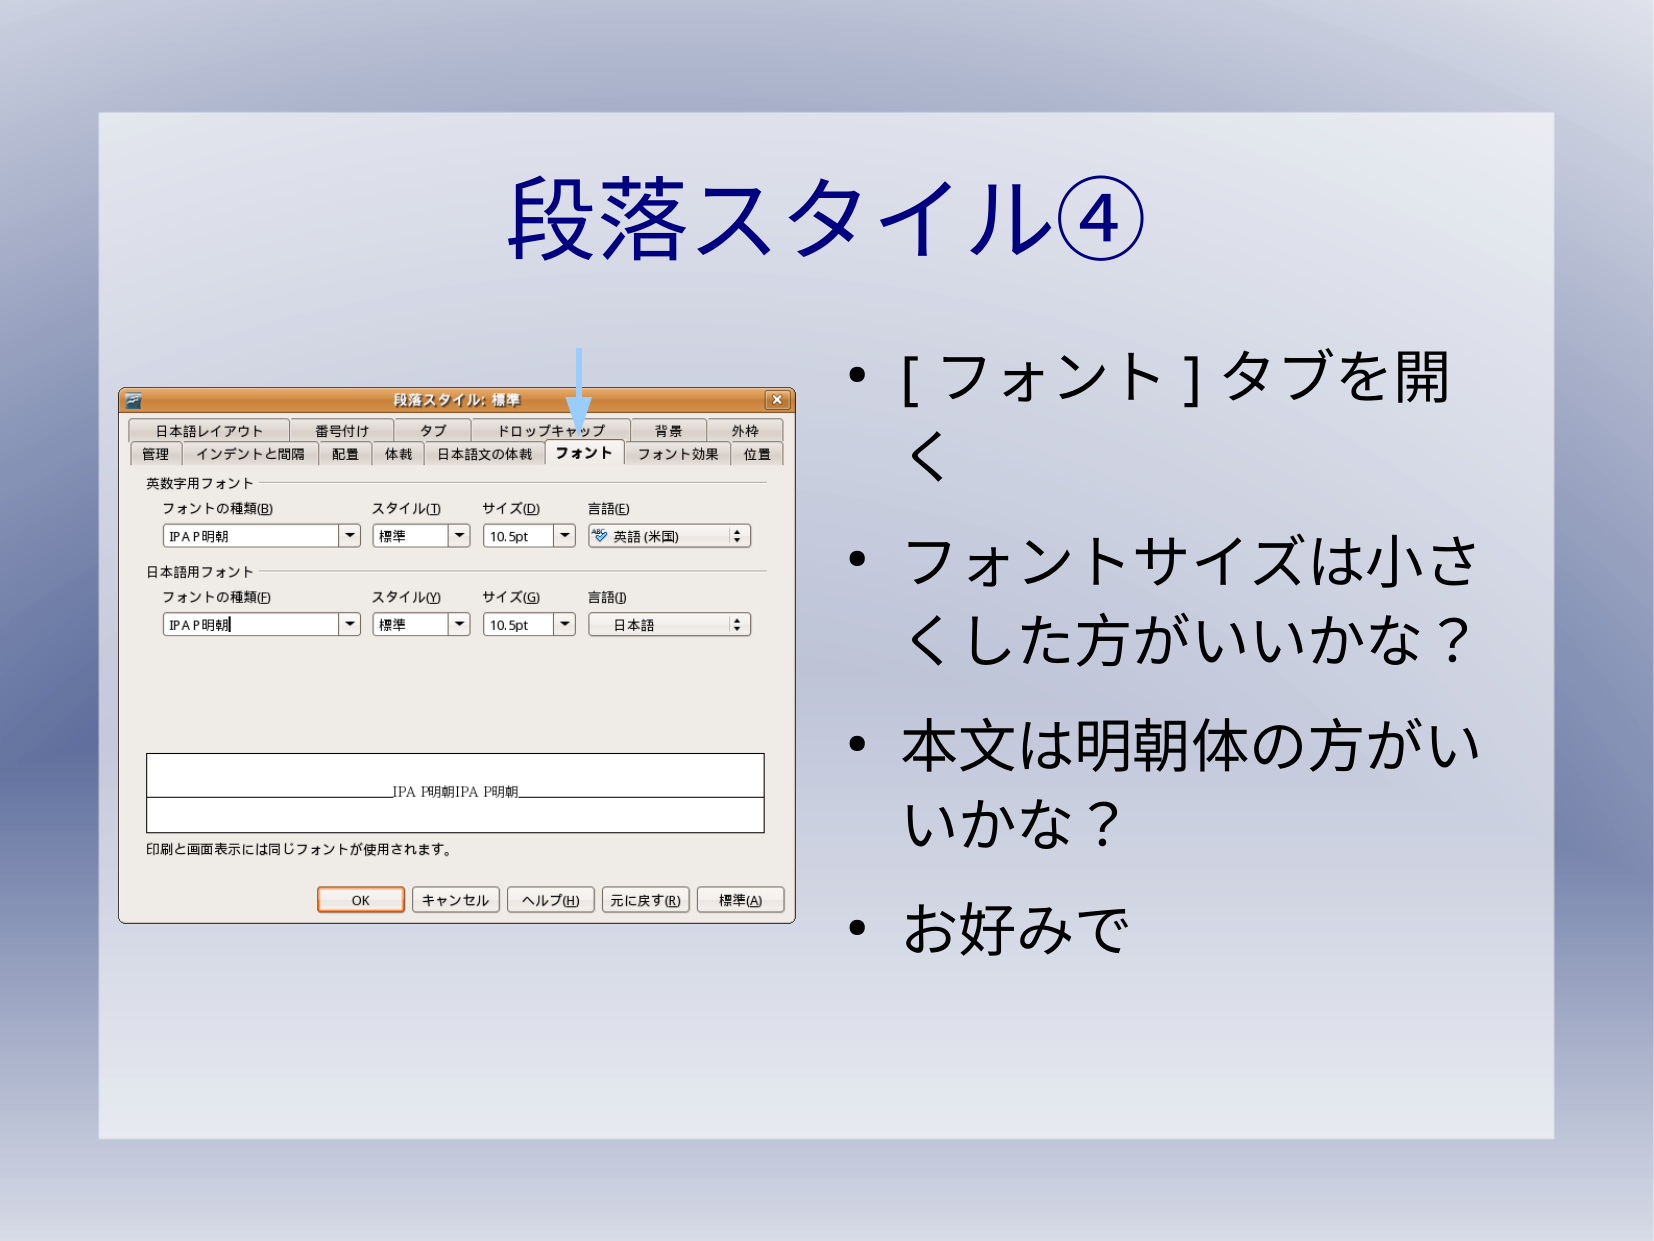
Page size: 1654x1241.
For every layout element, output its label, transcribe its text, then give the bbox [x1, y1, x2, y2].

list [フォント]タブを開く フォントサイズは小さくした方がいいかな？ 本文は明朝体の方がいいかな？ お好みで [829, 336, 1507, 960]
title 段落スタイル④ [118, 121, 1536, 315]
picture [0, 0, 1654, 1241]
